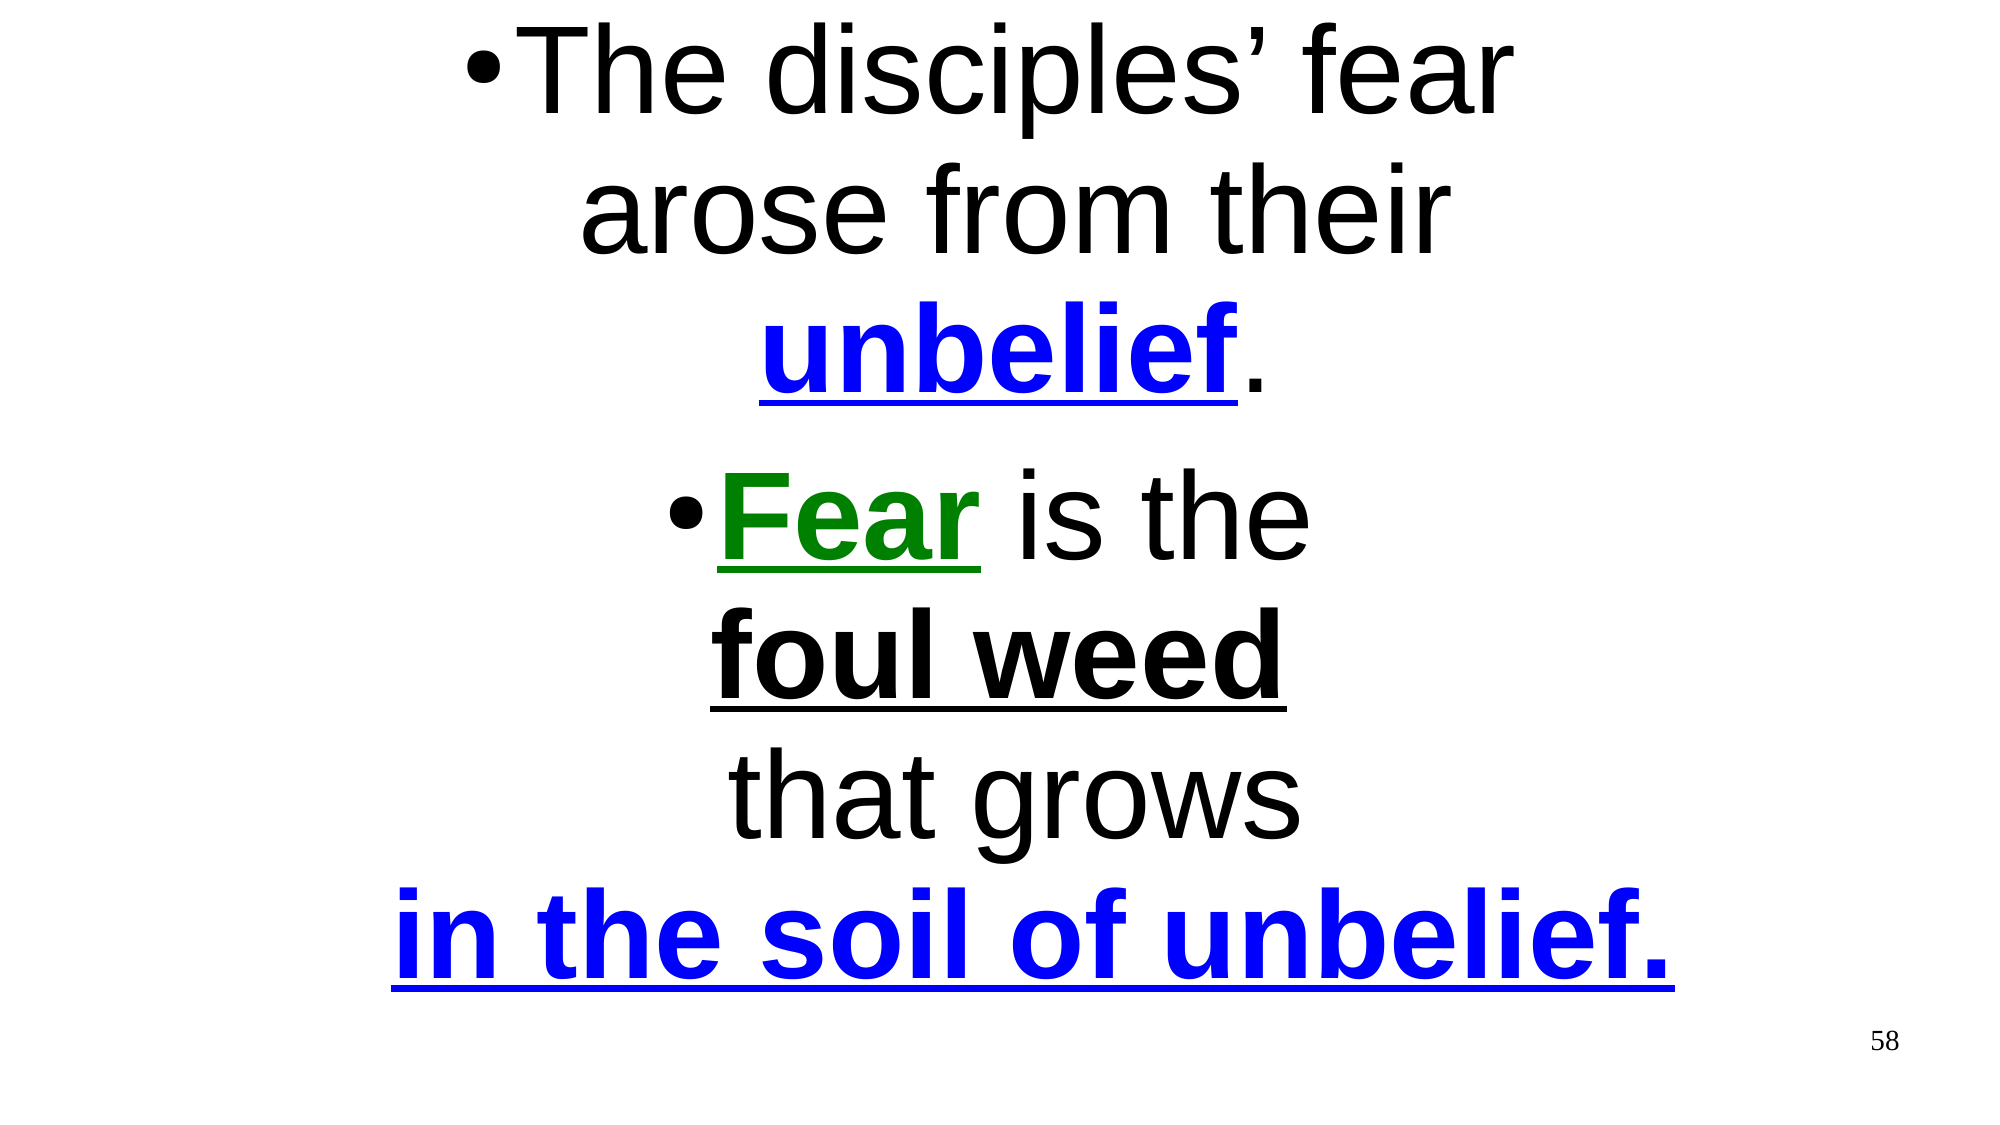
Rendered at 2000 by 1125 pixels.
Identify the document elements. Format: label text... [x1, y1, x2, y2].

list The disciples’ fear arose from their unbelief. Fear is the foul weed that grows in the soil of unbelief. [0, 0, 1996, 1123]
